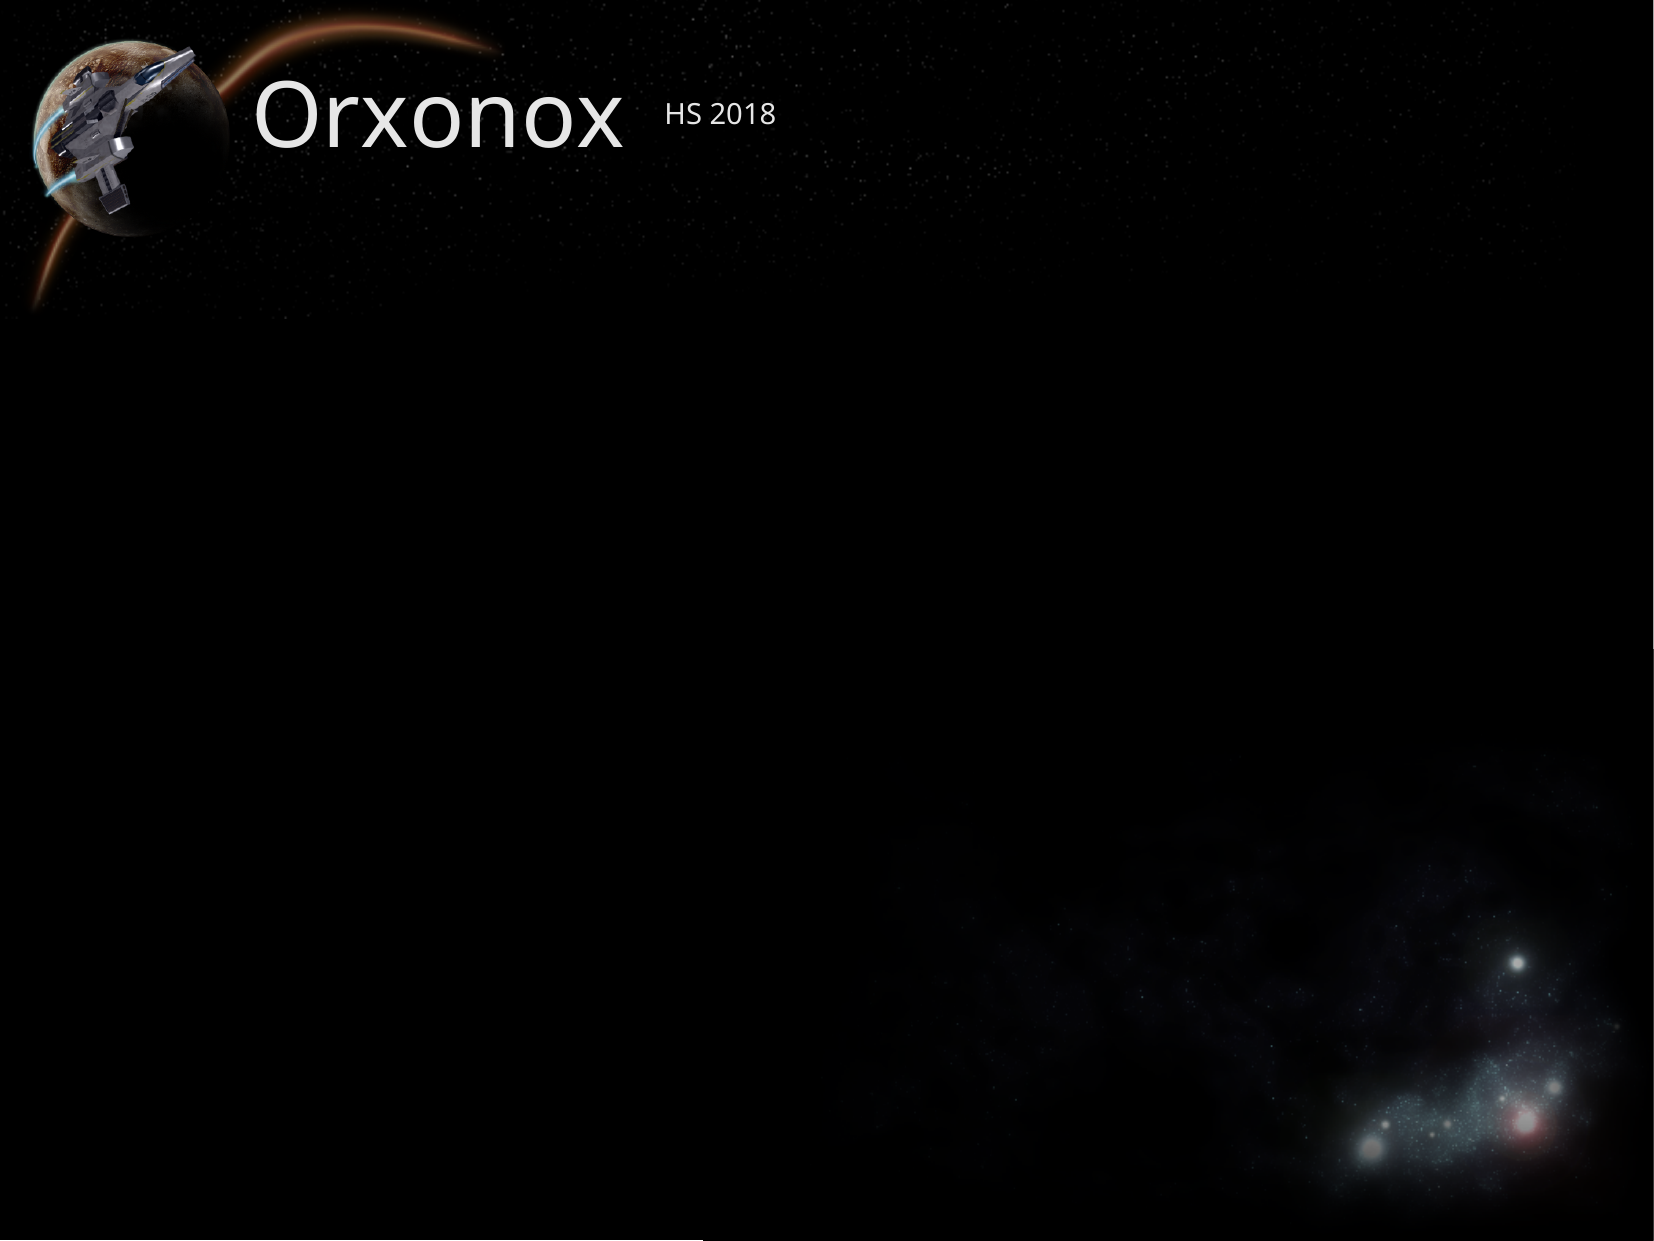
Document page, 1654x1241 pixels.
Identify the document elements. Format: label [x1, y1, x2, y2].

picture [703, 649, 1654, 1241]
picture [0, 0, 1607, 443]
